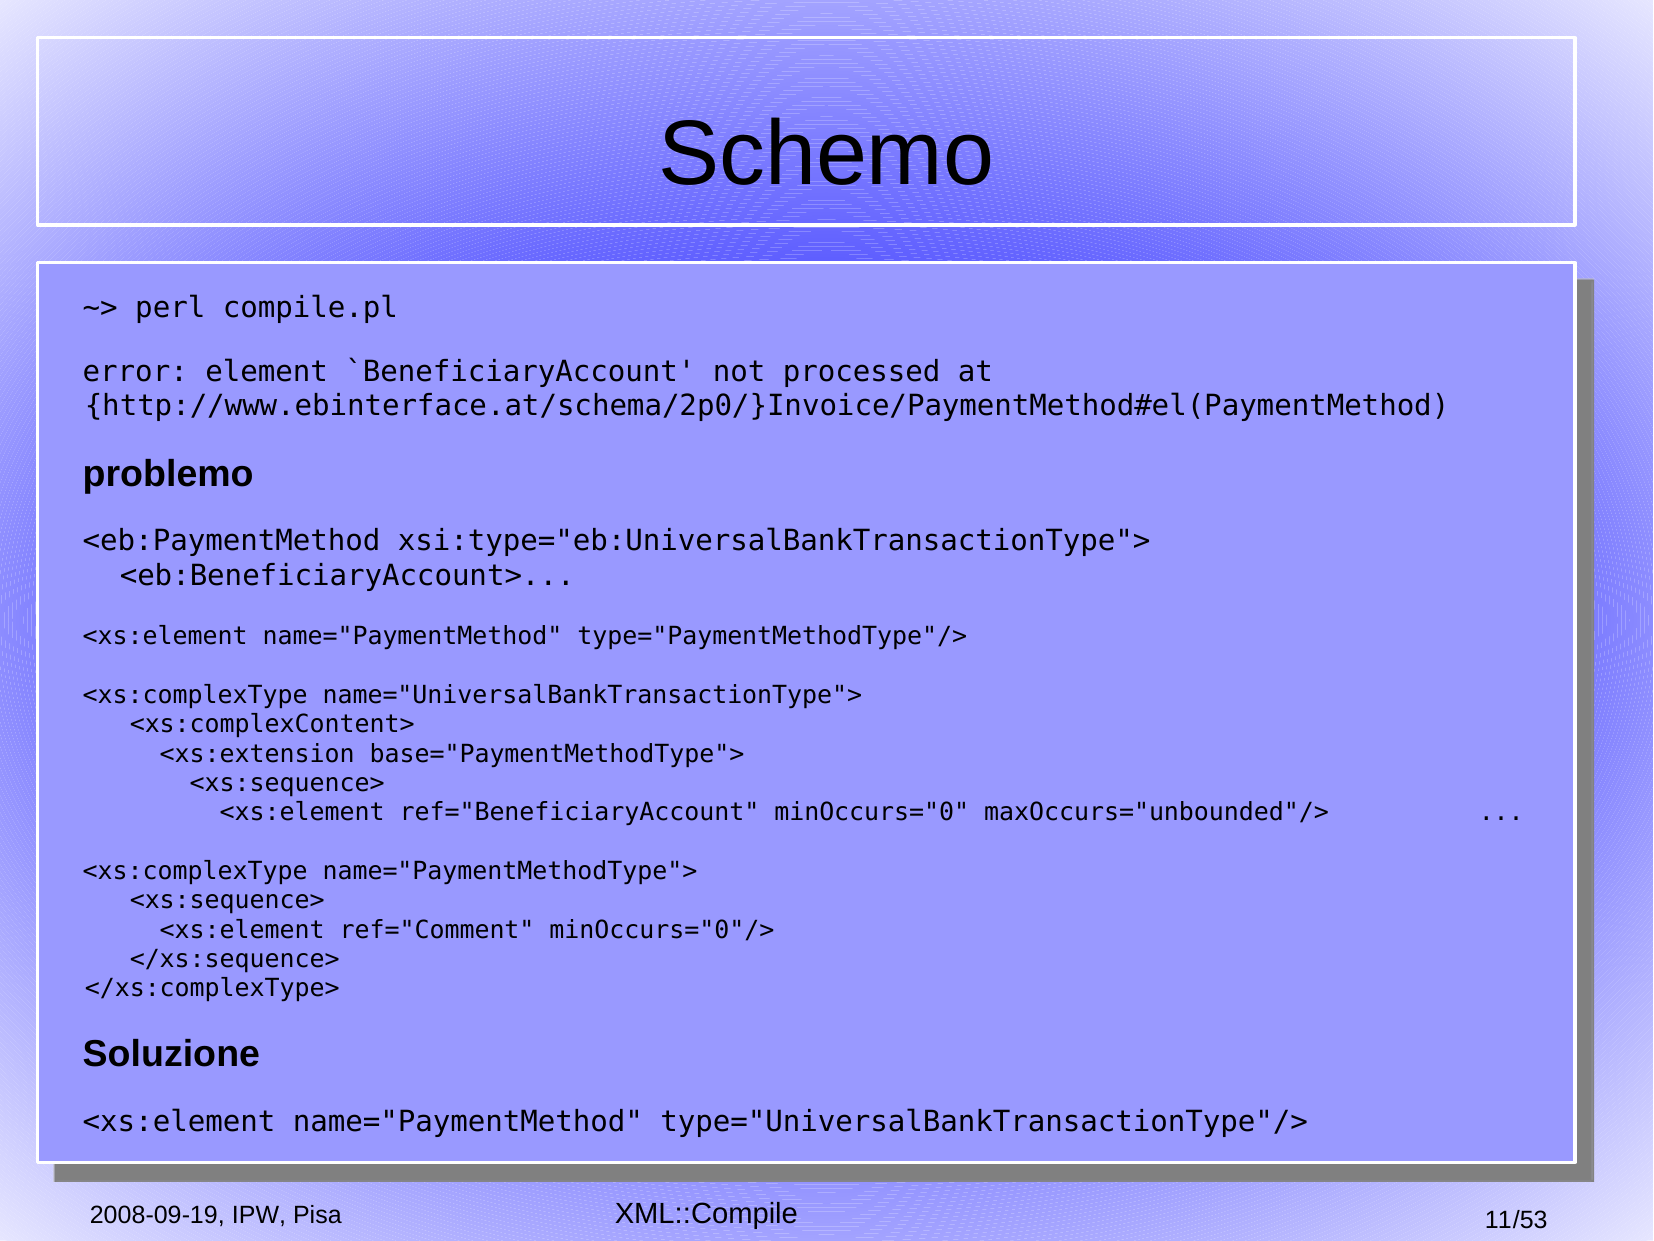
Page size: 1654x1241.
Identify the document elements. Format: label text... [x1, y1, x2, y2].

list ~> perl compile.pl error: element `BeneficiaryAccount' not processed at {http://www.ebinterface.at/schema/2p0/}Invoice/PaymentMethod#el(PaymentMethod) problemo <eb:PaymentMethod xsi:type="eb:UniversalBankTransactionType"> <eb:BeneficiaryAccount>... <xs:element name="PaymentMethod" type="PaymentMethodType"/> <xs:complexType name="UniversalBankTransactionType"> <xs:complexContent> <xs:extension base="PaymentMethodType"> <xs:sequence> <xs:element ref="BeneficiaryAccount" minOccurs="0" maxOccurs="unbounded"/> ... <xs:complexType name="PaymentMethodType"> <xs:sequence> <xs:element ref="Comment" minOccurs="0"/> </xs:sequence> </xs:complexType> Soluzione <xs:element name="PaymentMethod" type="UniversalBankTransactionType"/> [82, 290, 1571, 1139]
title Schemo [82, 56, 1571, 250]
